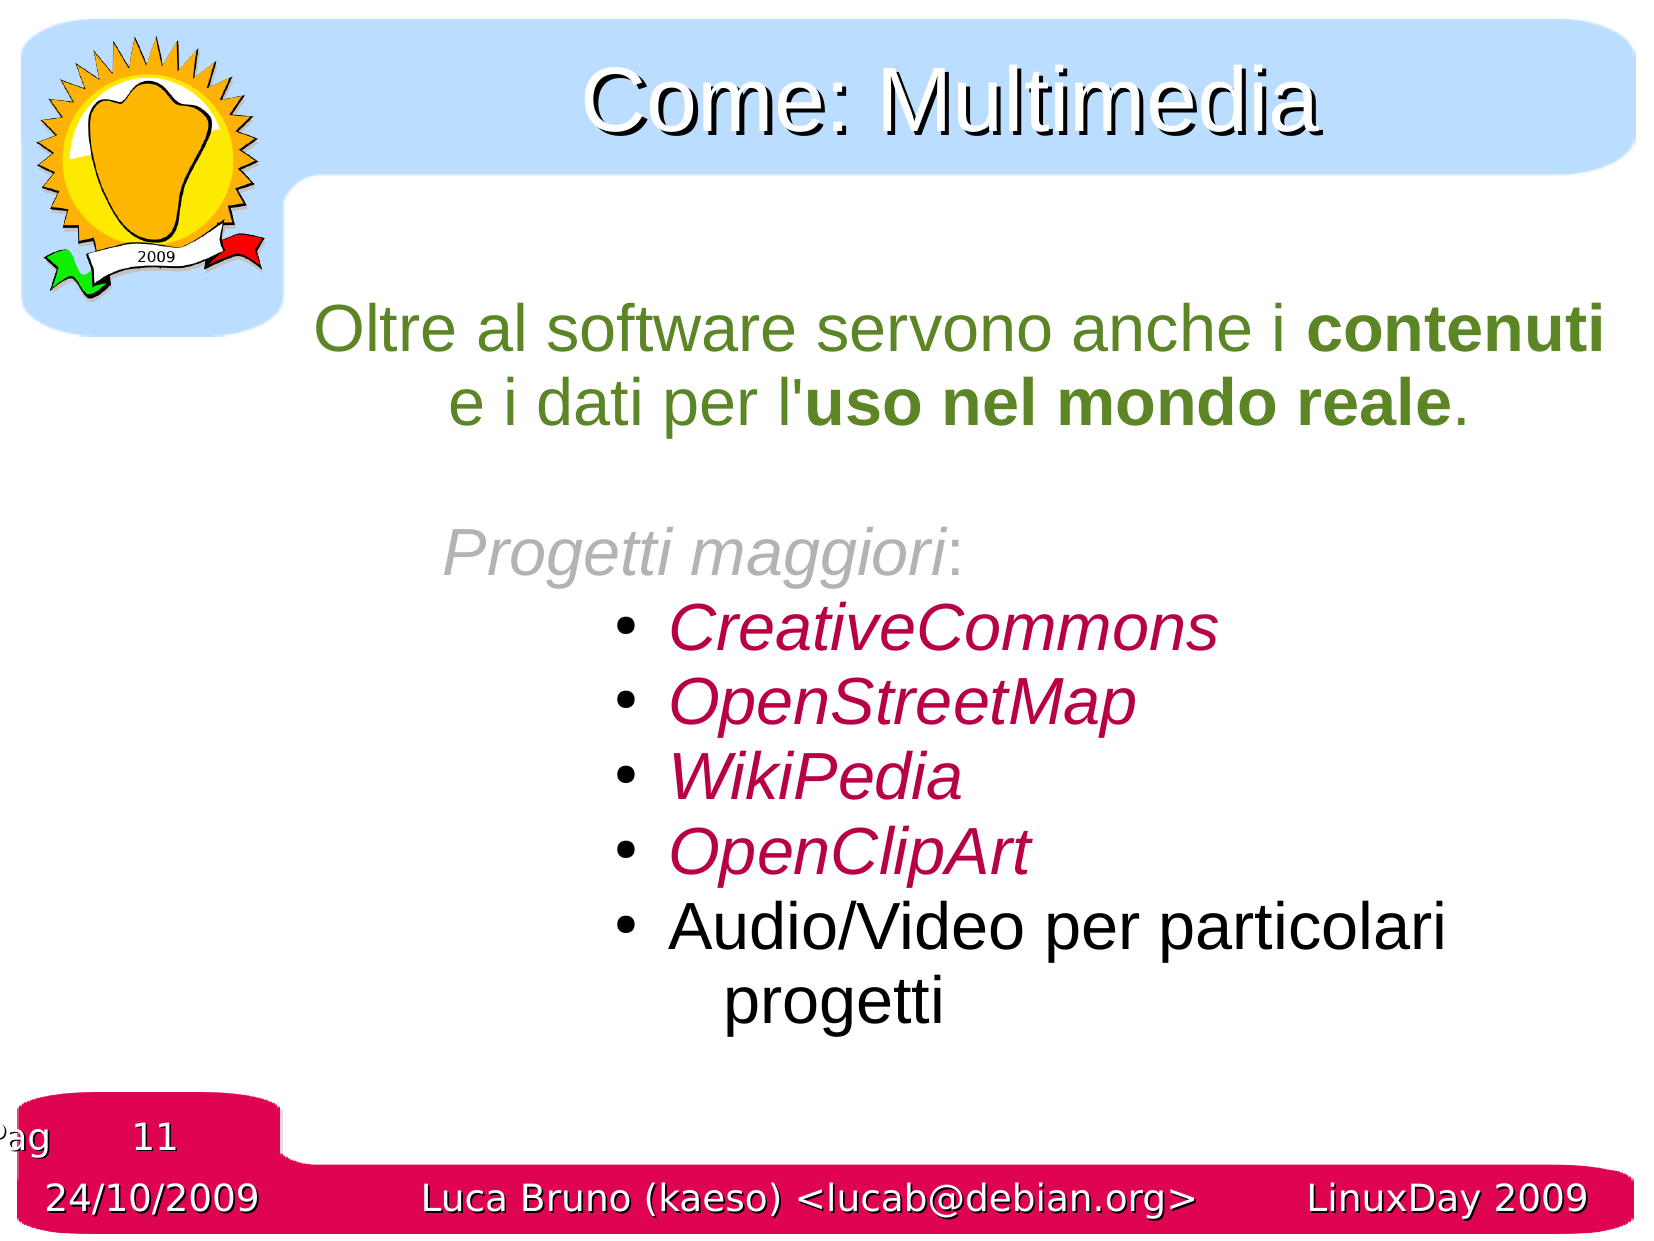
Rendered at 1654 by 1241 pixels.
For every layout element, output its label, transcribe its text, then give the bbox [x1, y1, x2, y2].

text_box 24/10/2009 [29, 1169, 284, 1241]
text_box Pag <number> [46, 1108, 278, 1182]
picture [21, 19, 1636, 337]
title Come: Multimedia [265, 3, 1636, 196]
picture [17, 1092, 1634, 1234]
picture [35, 1133, 44, 1147]
text_box Luca Bruno (kaeso) <lucab@debian.org> LinuxDay 2009 [405, 1169, 1604, 1241]
subtitle Oltre al software servono anche i contenuti e i dati per l'uso nel mondo reale. Progetti maggiori: CreativeCommons OpenStreetMap WikiPedia OpenClipArt Audio/Video per particolari progetti [295, 206, 1625, 1123]
